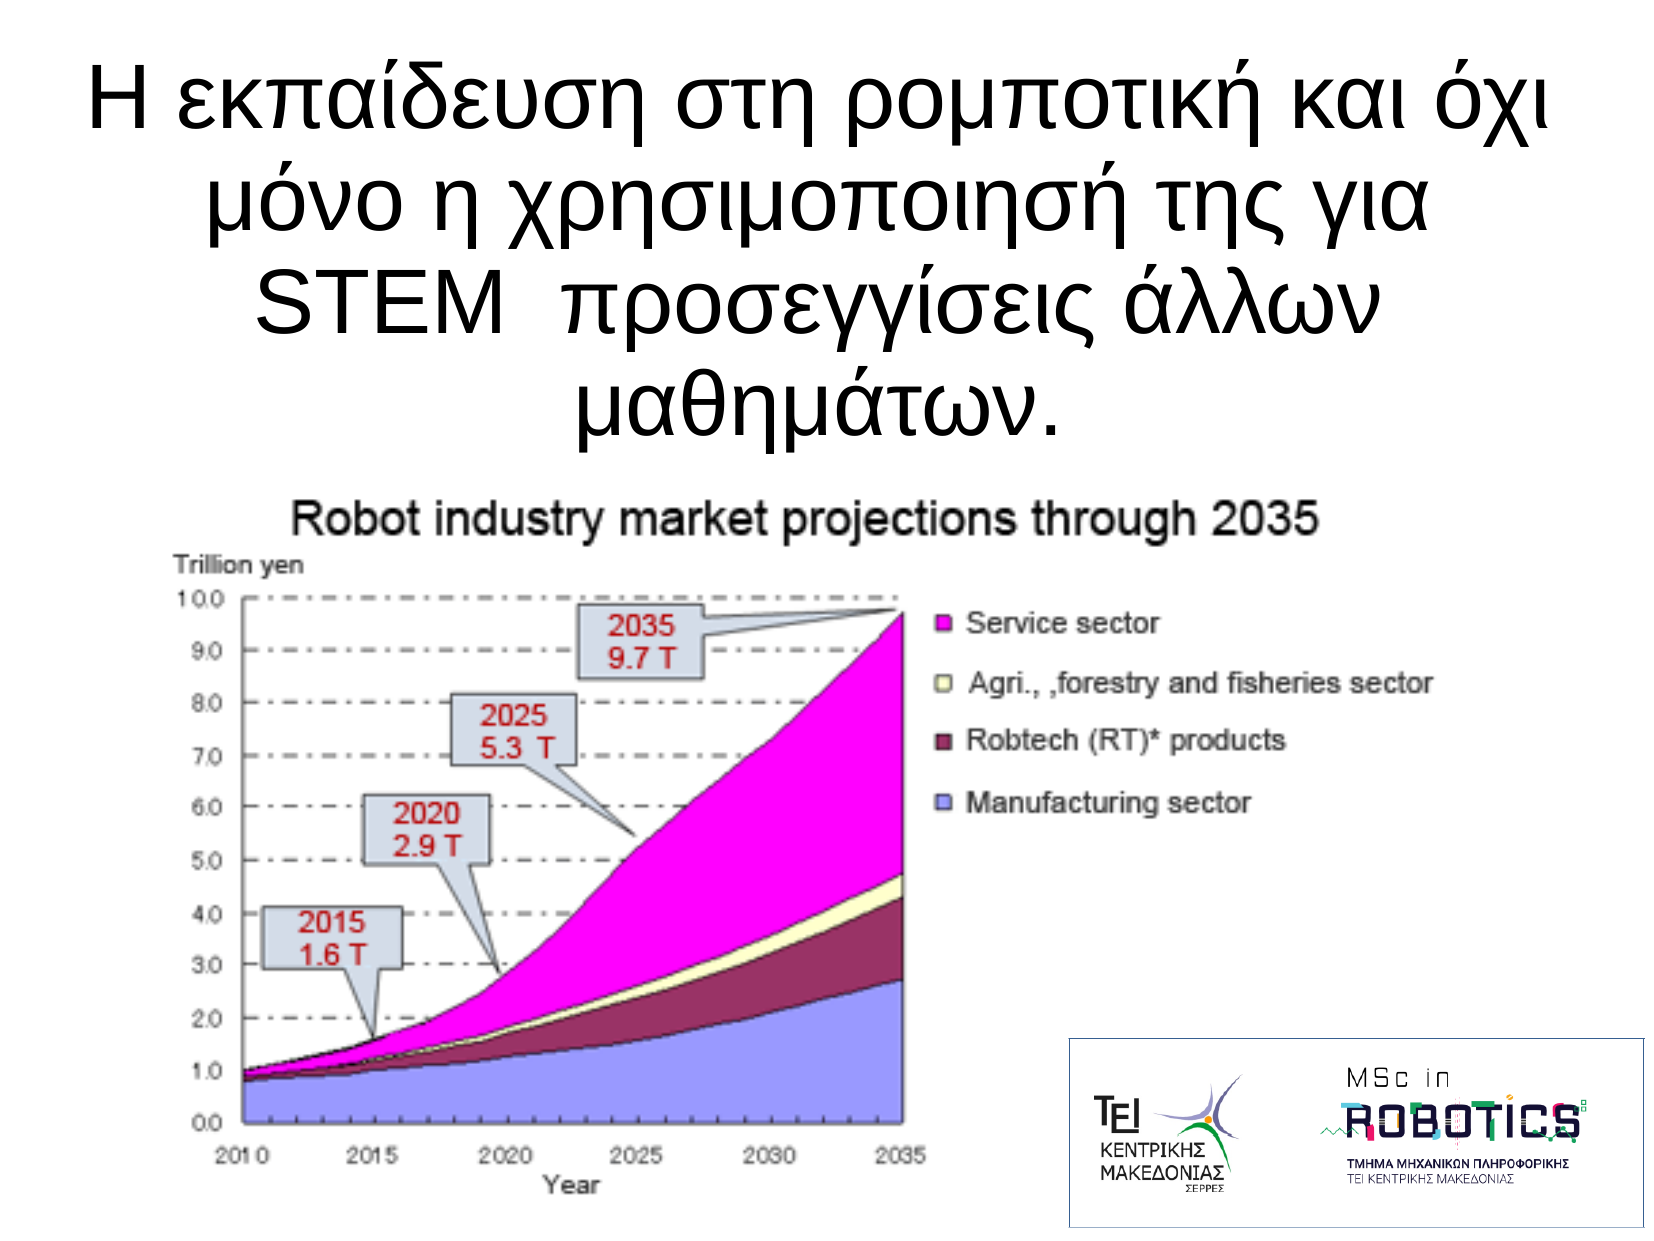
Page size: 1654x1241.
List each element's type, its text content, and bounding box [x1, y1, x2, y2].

picture [152, 479, 1648, 1231]
title Η εκπαίδευση στη ρομποτική και όχι μόνο η χρησιμοποιησή της για STEM προσεγγίσεις άλλων μαθημάτων. [75, 45, 1564, 456]
